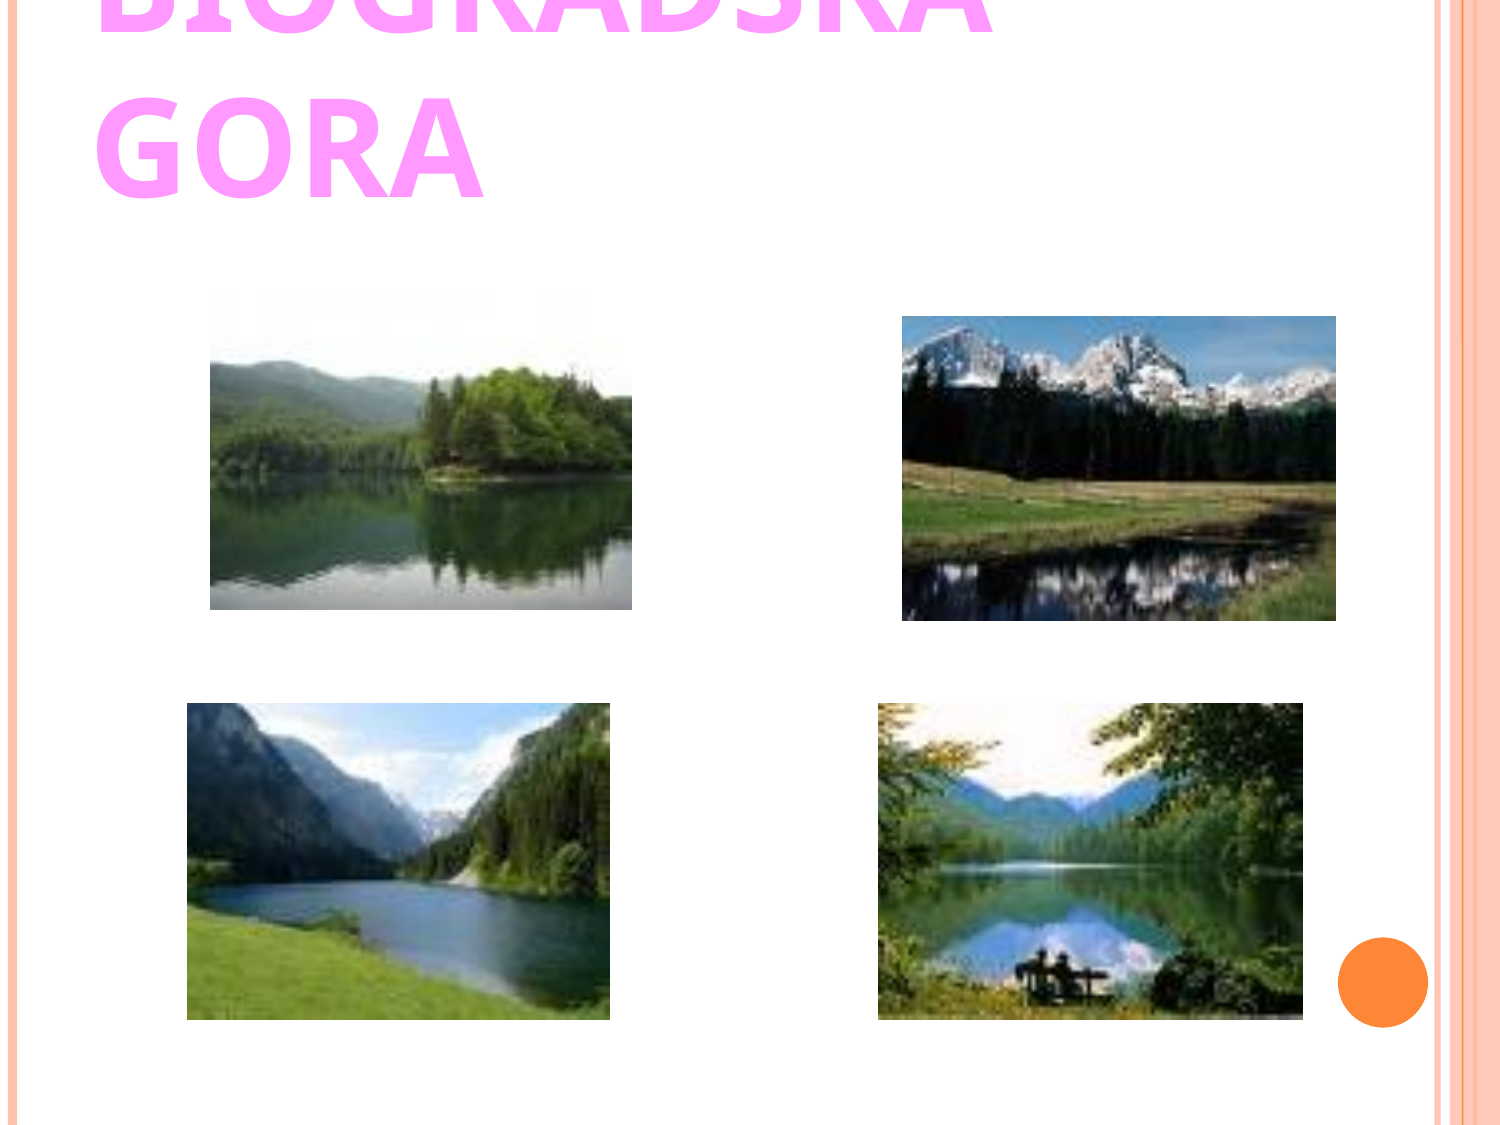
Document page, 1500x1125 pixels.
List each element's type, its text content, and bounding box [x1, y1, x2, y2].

picture [902, 316, 1336, 622]
title Biogradska gora [75, 45, 1300, 233]
picture [210, 292, 632, 610]
picture [878, 703, 1303, 1020]
picture [187, 703, 610, 1020]
